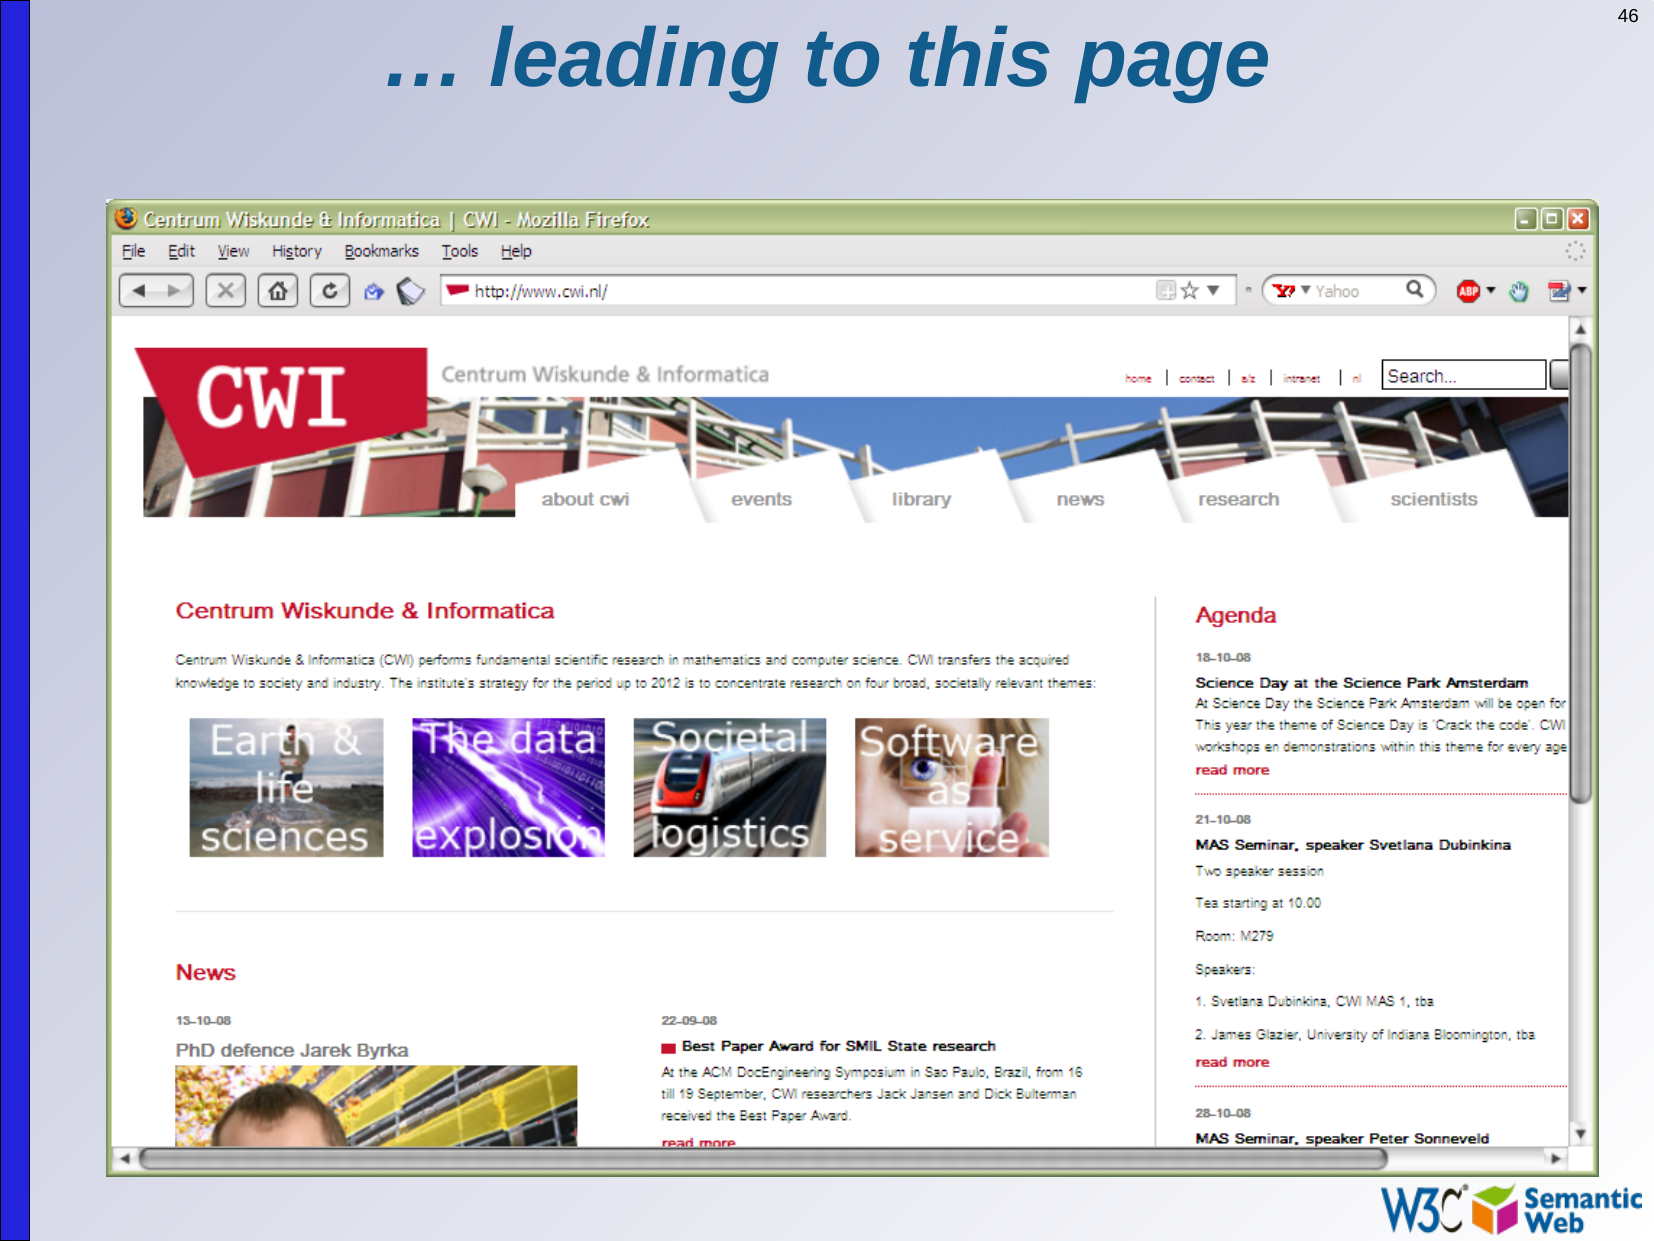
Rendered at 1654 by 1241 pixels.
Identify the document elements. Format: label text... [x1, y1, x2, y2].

title … leading to this page [0, 0, 1654, 119]
picture [106, 199, 1599, 1177]
picture [1381, 1181, 1642, 1235]
